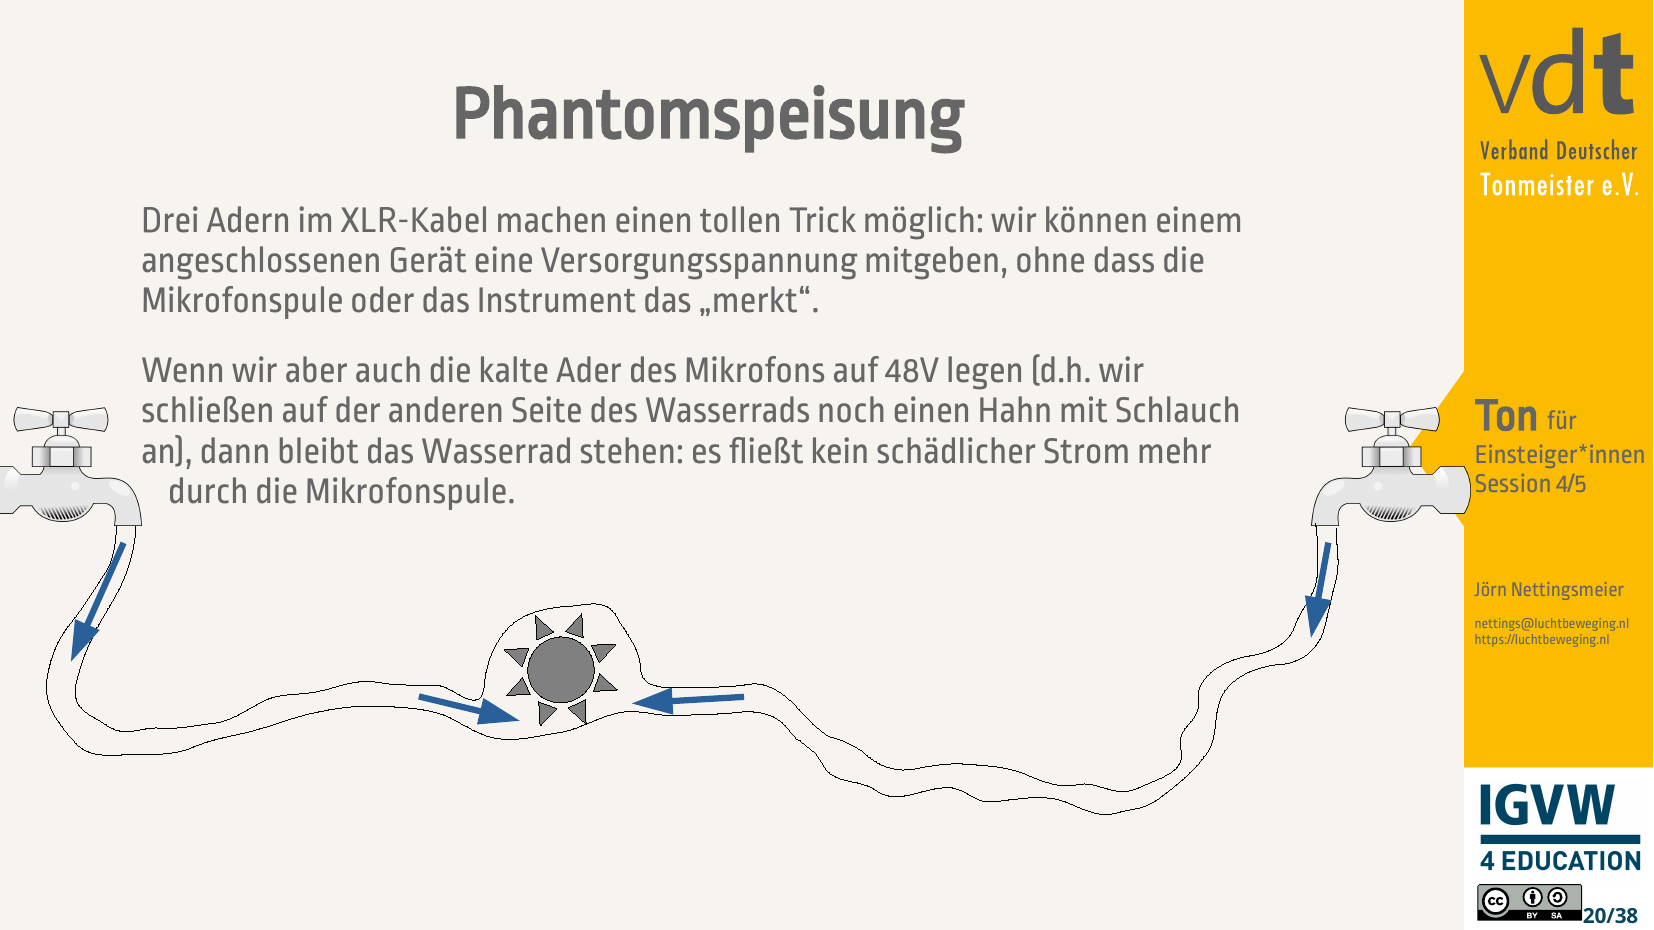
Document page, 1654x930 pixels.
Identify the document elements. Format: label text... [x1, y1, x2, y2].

picture [1311, 407, 1471, 526]
picture [0, 407, 141, 526]
picture [1477, 780, 1646, 882]
title Phantomspeisung [82, 37, 1335, 193]
list Drei Adern im XLR-Kabel machen einen tollen Trick möglich: wir können einem angeschlossenen Gerät eine Versorgungsspannung mitgeben, ohne dass die Mikrofonspule oder das Instrument das „merkt“. Wenn wir aber auch die kalte Ader des Mikrofons auf 48V legen (d.h. wir schließen auf der anderen Seite des Wasserrads noch einen Hahn mit Schlauch an), dann bleibt das Wasserrad stehen: es fließt kein schädlicher Strom mehr durch die Mikrofonspule. [141, 200, 1264, 930]
